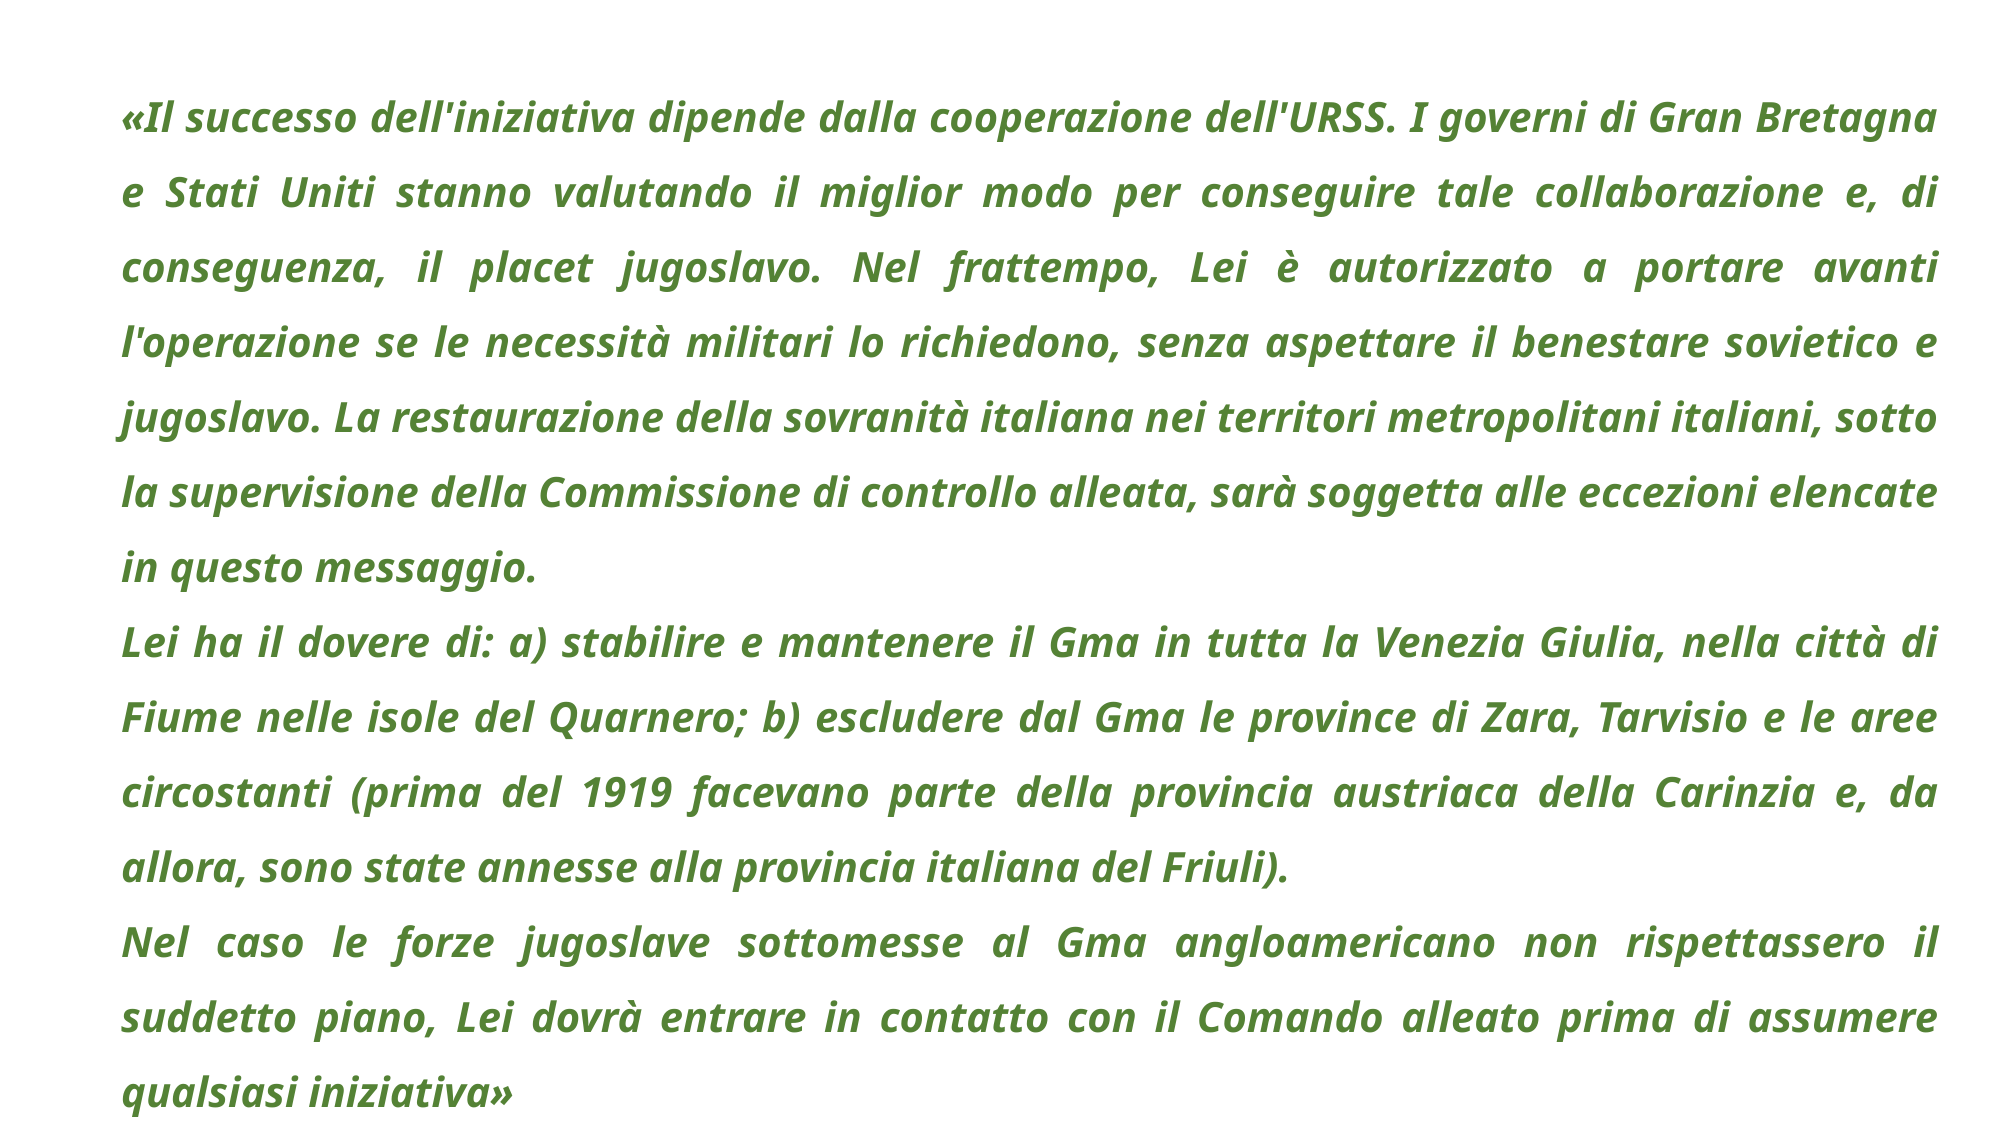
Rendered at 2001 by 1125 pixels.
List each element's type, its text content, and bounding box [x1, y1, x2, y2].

text_box «Il successo dell'iniziativa dipende dalla cooperazione dell'URSS. I governi di Gran Bretagna e Stati Uniti stanno valutando il miglior modo per conseguire tale collaborazione e, di conseguenza, il placet jugoslavo. Nel frattempo, Lei è autorizzato a portare avanti l'operazione se le necessità militari lo richiedono, senza aspettare il benestare sovietico e jugoslavo. La restaurazione della sovranità italiana nei territori metropolitani italiani, sotto la supervisione della Commissione di controllo alleata, sarà soggetta alle eccezioni elencate in questo messaggio. Lei ha il dovere di: a) stabilire e mantenere il Gma in tutta la Venezia Giulia, nella città di Fiume nelle isole del Quarnero; b) escludere dal Gma le province di Zara, Tarvisio e le aree circostanti (prima del 1919 facevano parte della provincia austriaca della Carinzia e, da allora, sono state annesse alla provincia italiana del Friuli). Nel caso le forze jugoslave sottomesse al Gma angloamericano non rispettassero il suddetto piano, Lei dovrà entrare in contatto con il Comando alleato prima di assumere qualsiasi iniziativa» [106, 58, 1955, 1124]
